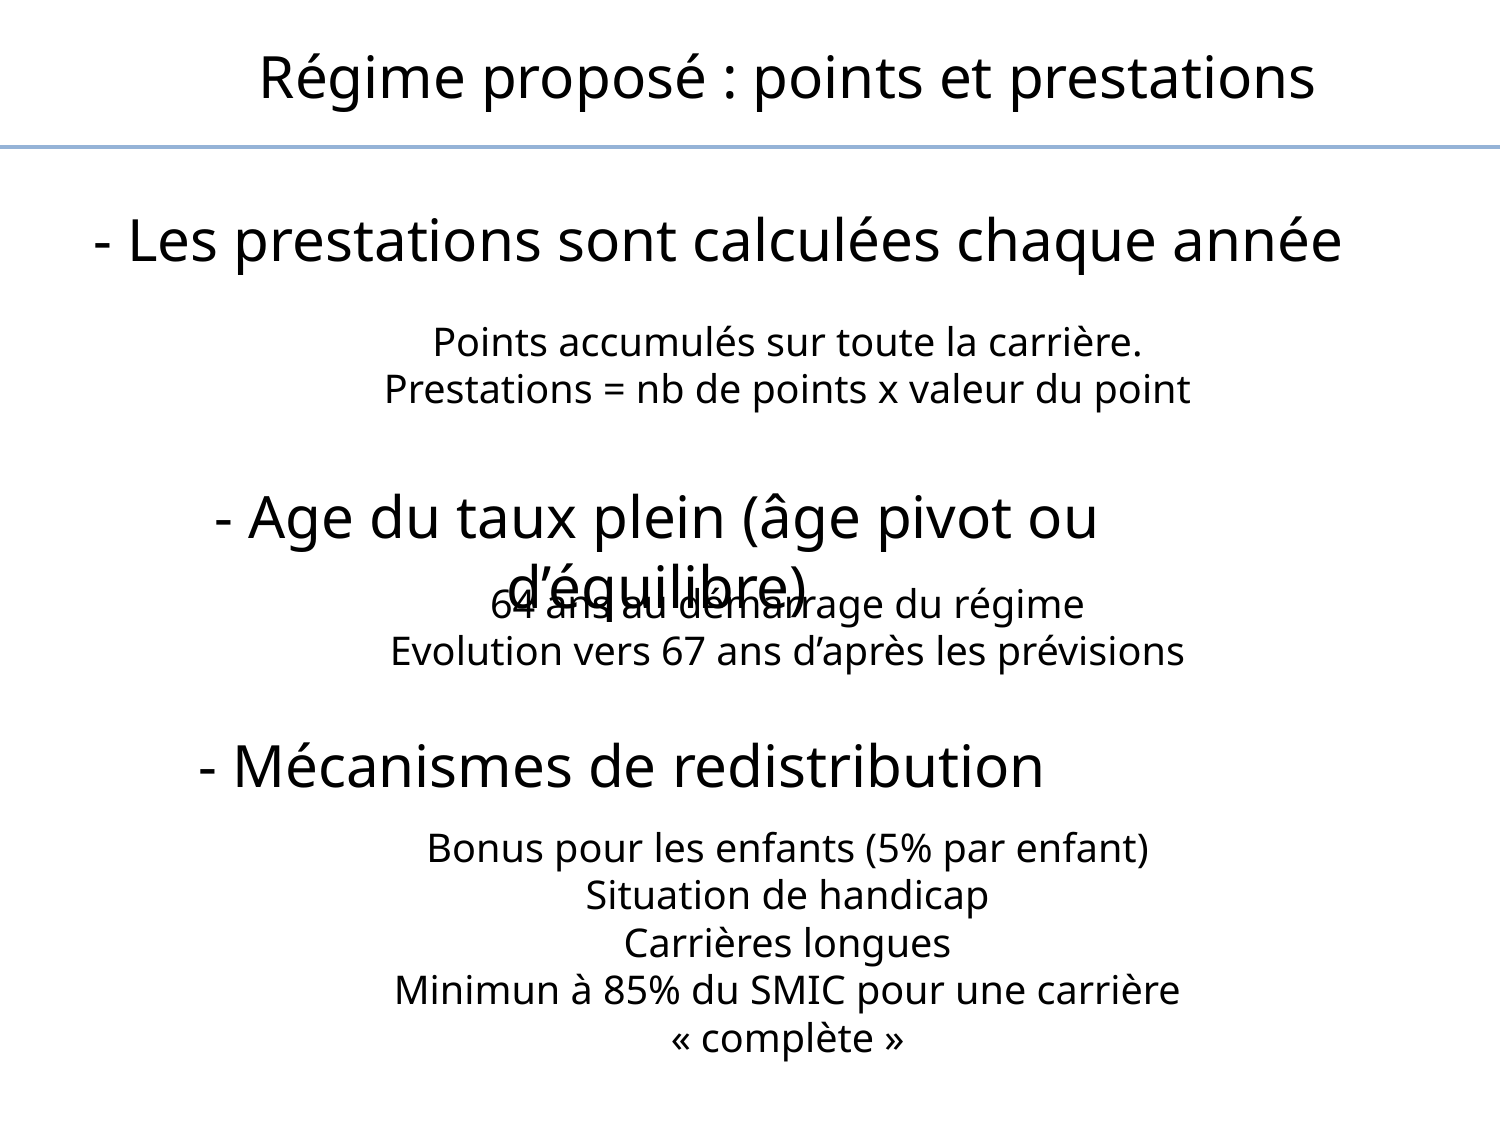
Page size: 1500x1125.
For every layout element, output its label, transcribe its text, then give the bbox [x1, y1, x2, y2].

text_box 64 ans au démarrage du régime Evolution vers 67 ans d’après les prévisions [295, 571, 1281, 682]
text_box - Les prestations sont calculées chaque année [50, 195, 1388, 281]
text_box Bonus pour les enfants (5% par enfant) Situation de handicap Carrières longues Minimun à 85% du SMIC pour une carrière « complète » [295, 815, 1281, 1068]
text_box - Age du taux plein (âge pivot ou d’équilibre) [50, 472, 1264, 628]
text_box Points accumulés sur toute la carrière. Prestations = nb de points x valeur du point [295, 309, 1281, 419]
text_box Régime proposé : points et prestations [172, 32, 1403, 118]
text_box - Mécanismes de redistribution [43, 721, 1201, 807]
